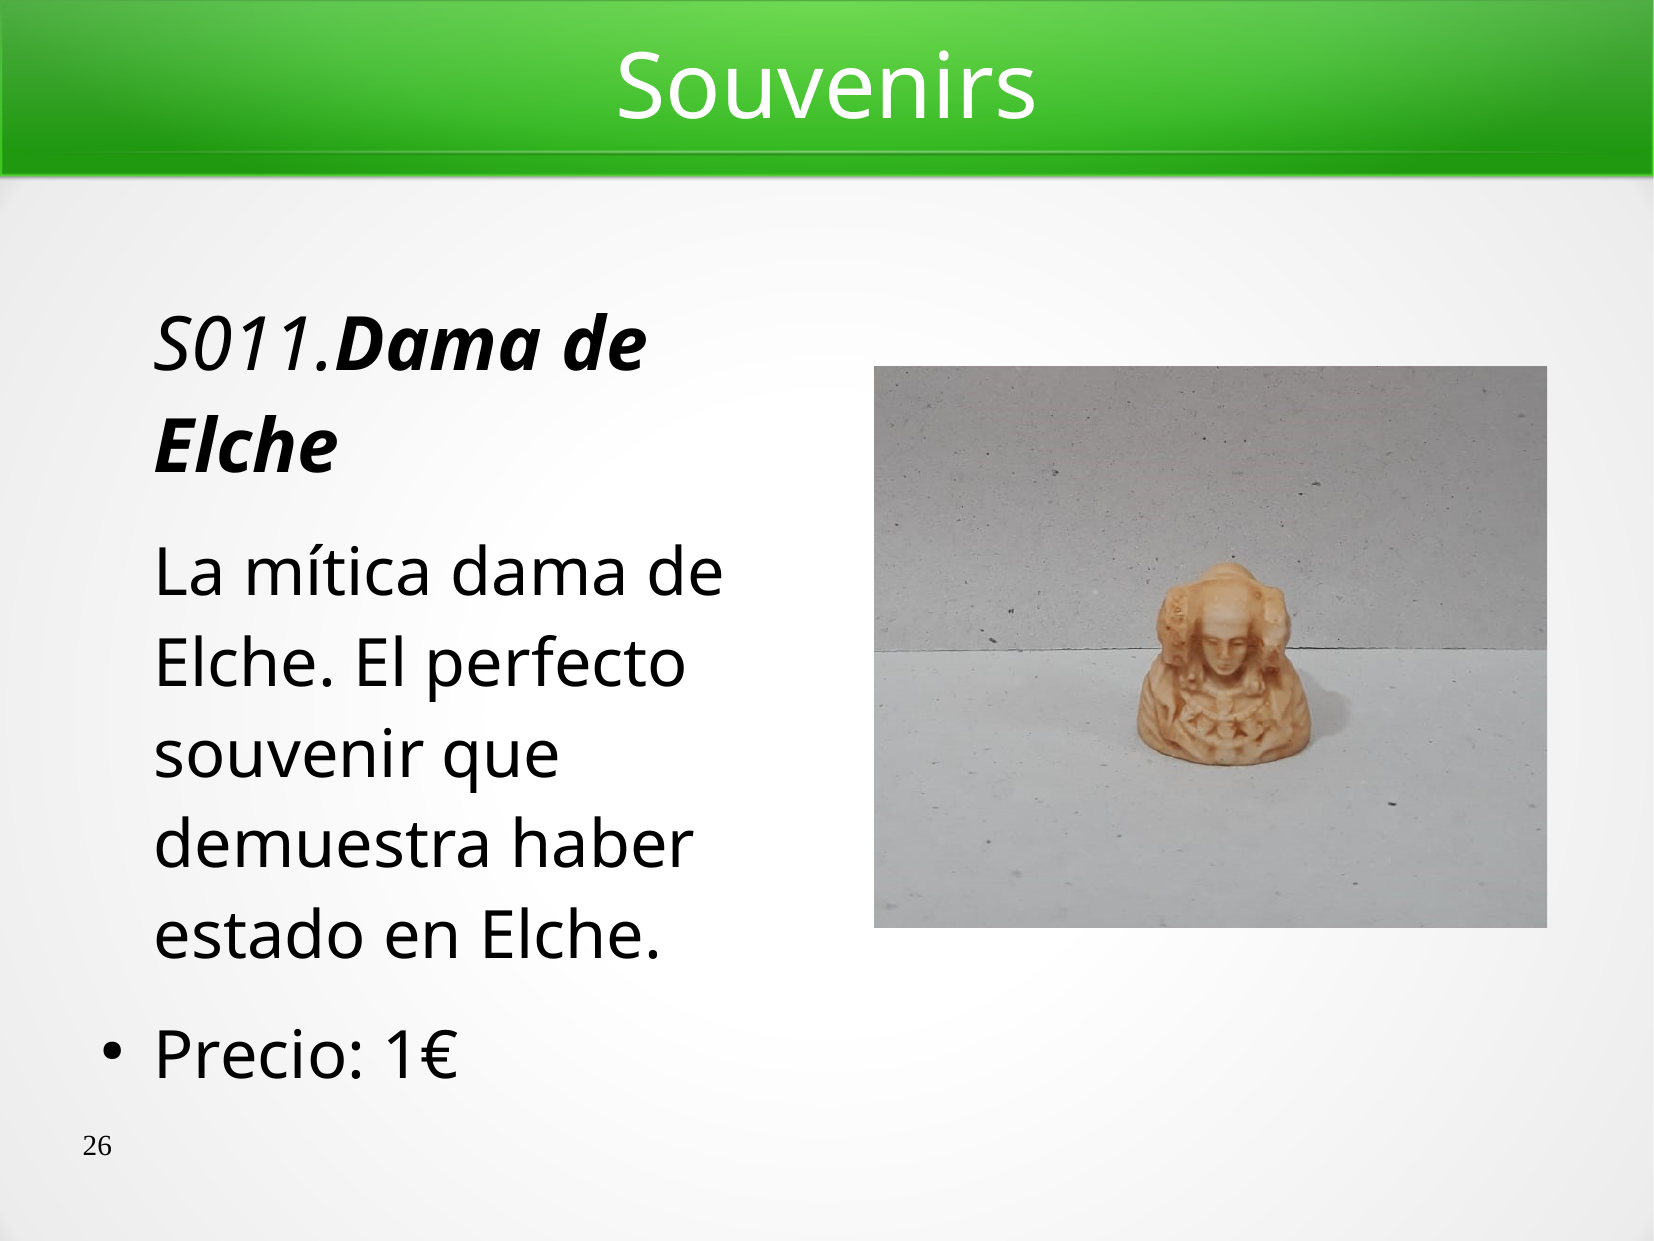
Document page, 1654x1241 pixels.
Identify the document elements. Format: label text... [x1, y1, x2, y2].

title Souvenirs [82, 11, 1571, 154]
list S011.Dama de Elche La mítica dama de Elche. El perfecto souvenir que demuestra haber estado en Elche. Precio: 1€ [82, 290, 809, 1010]
picture [0, 0, 1654, 1241]
